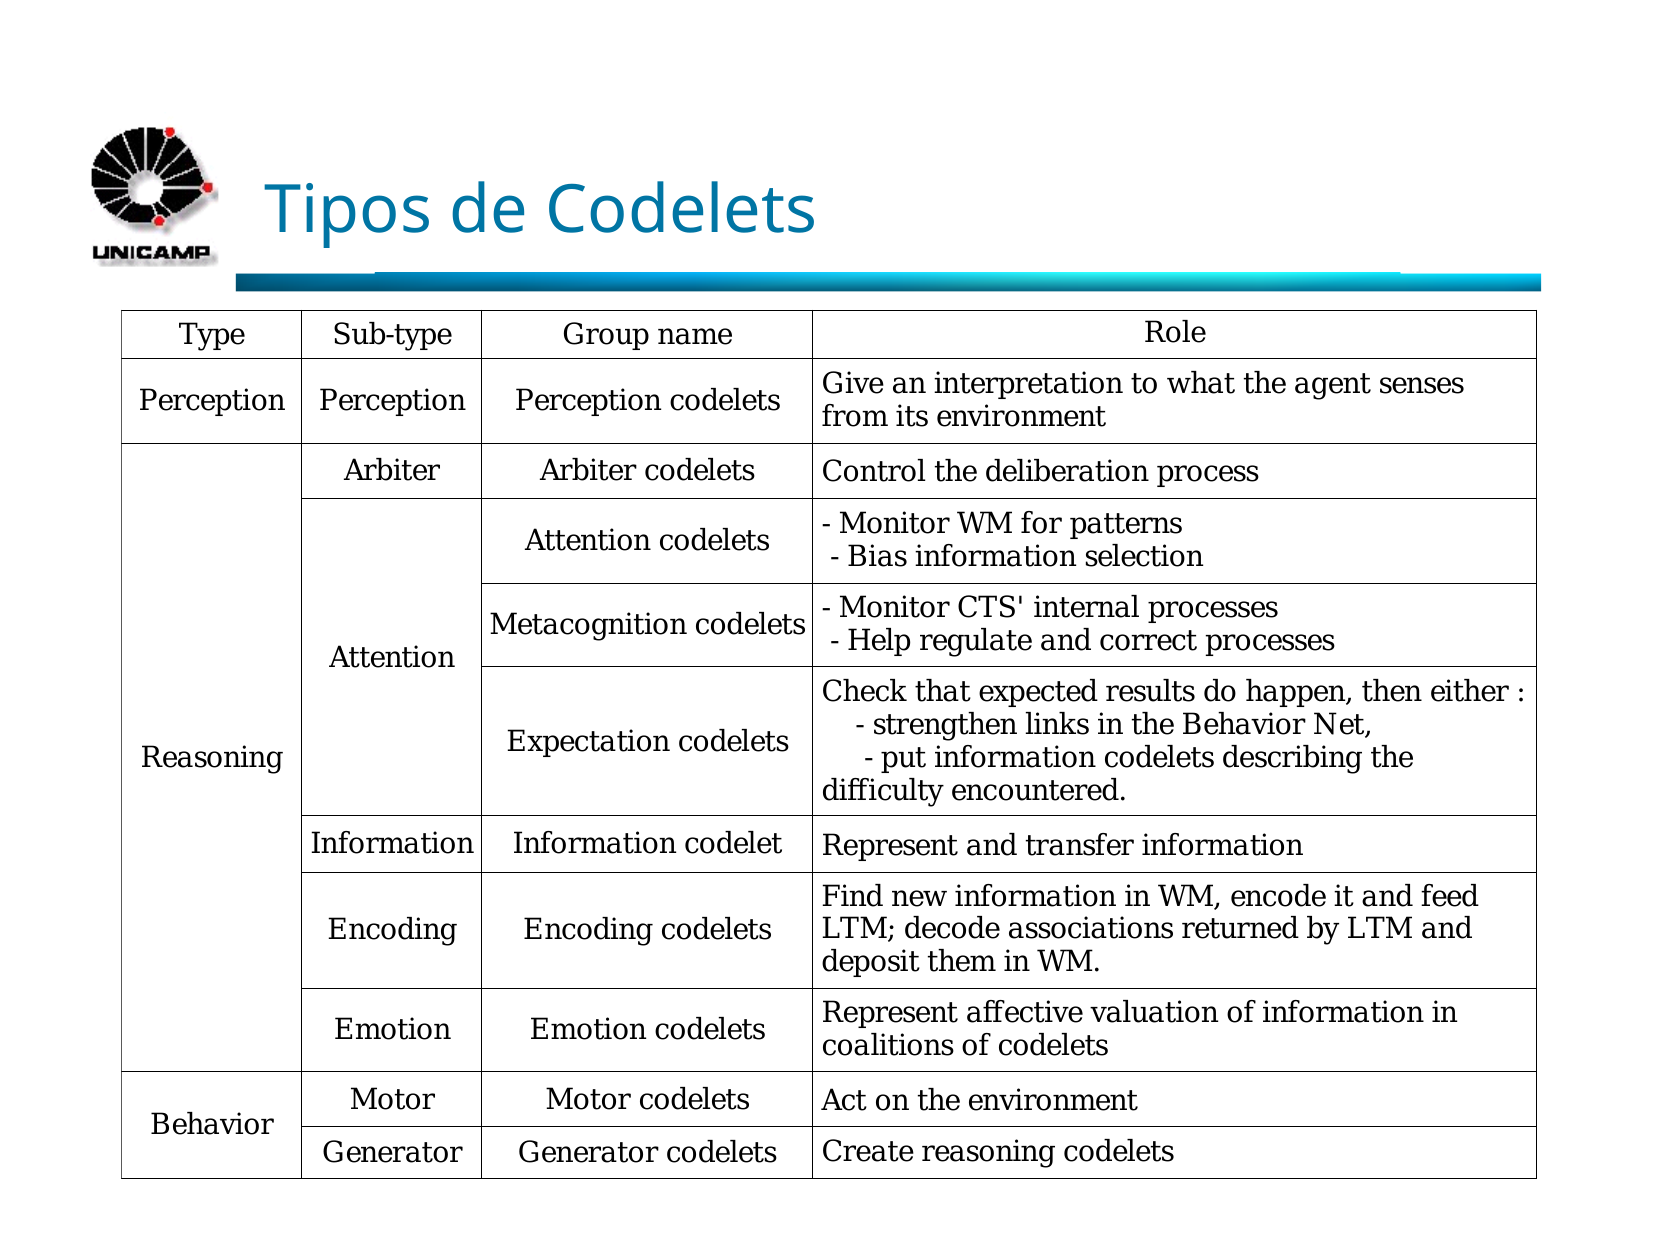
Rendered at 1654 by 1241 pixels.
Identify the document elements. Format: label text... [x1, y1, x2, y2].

chart [121, 309, 1540, 1182]
picture [125, 272, 1654, 295]
title Tipos de Codelets [264, 42, 1534, 250]
